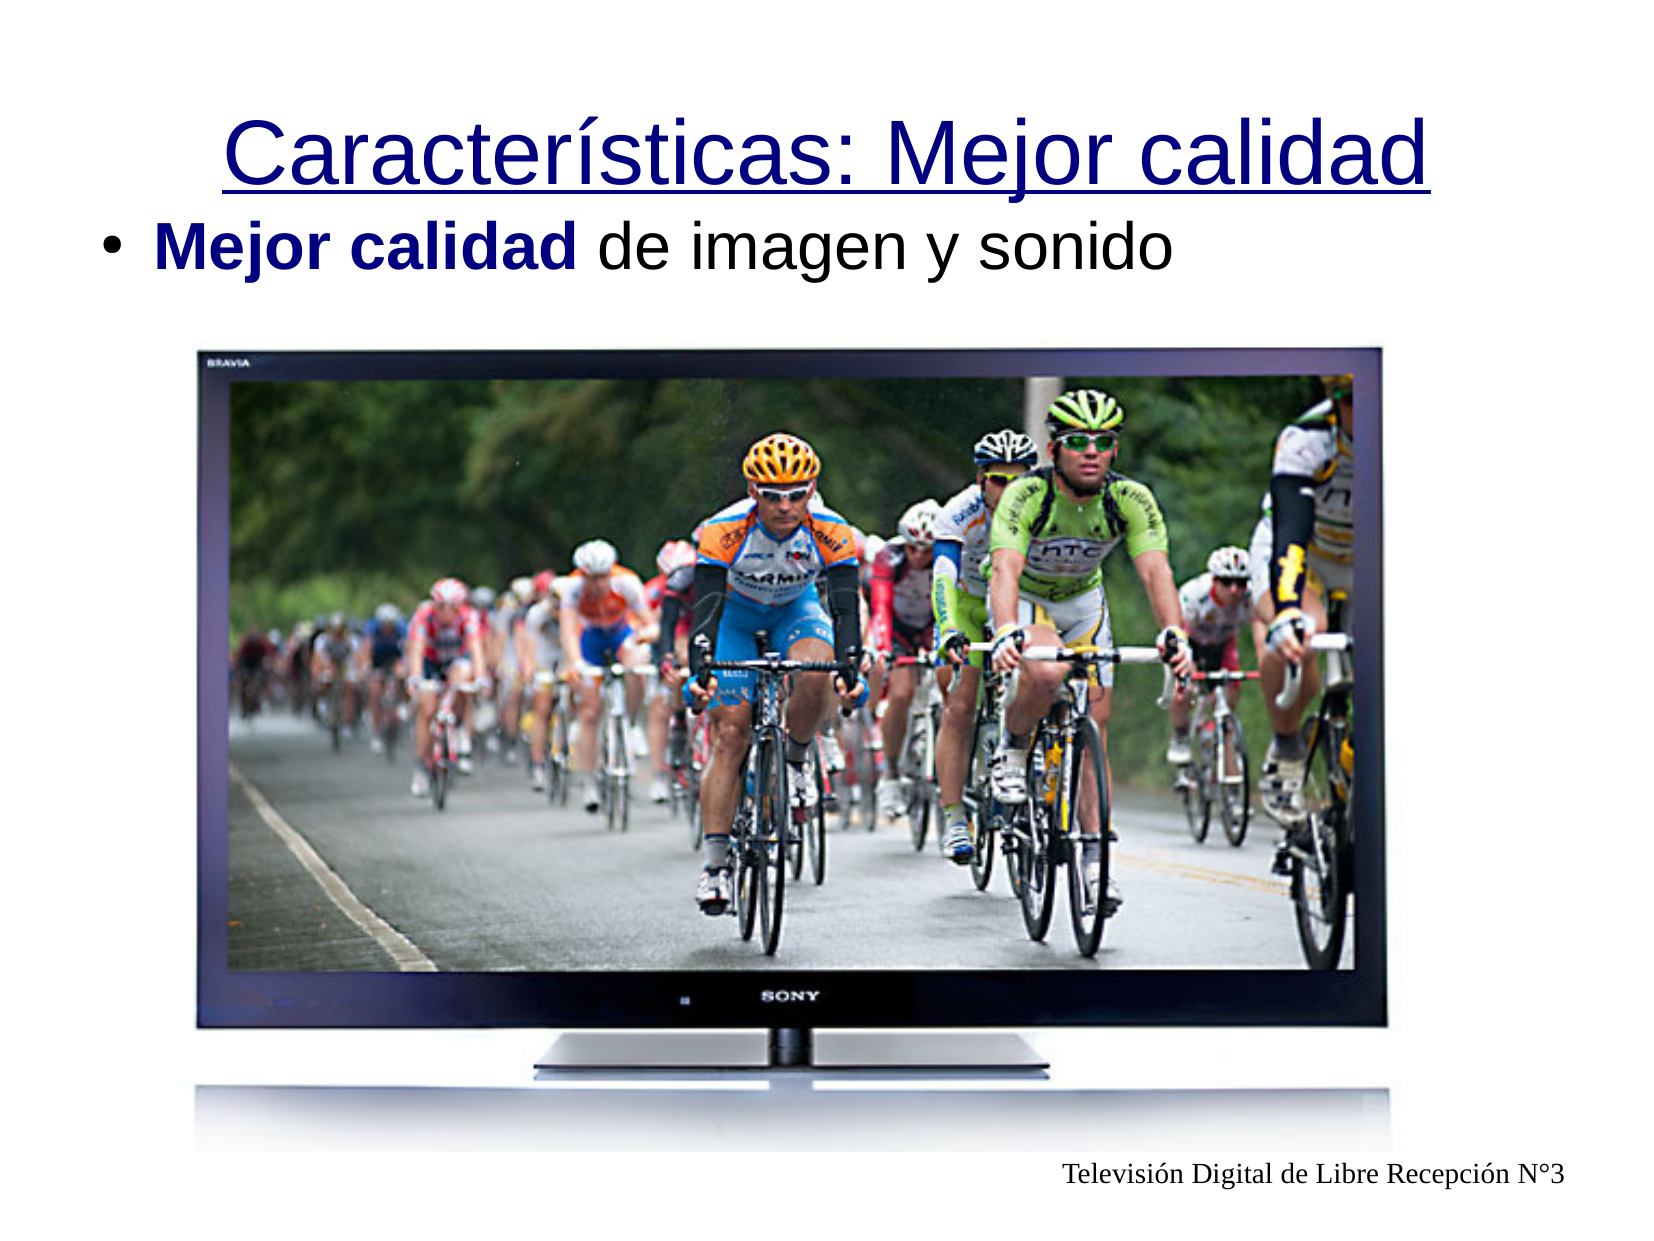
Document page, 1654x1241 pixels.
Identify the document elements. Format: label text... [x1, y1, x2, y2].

title Características: Mejor calidad [82, 49, 1571, 257]
picture [124, 338, 1433, 1152]
list Mejor calidad de imagen y sonido [82, 209, 1538, 1166]
